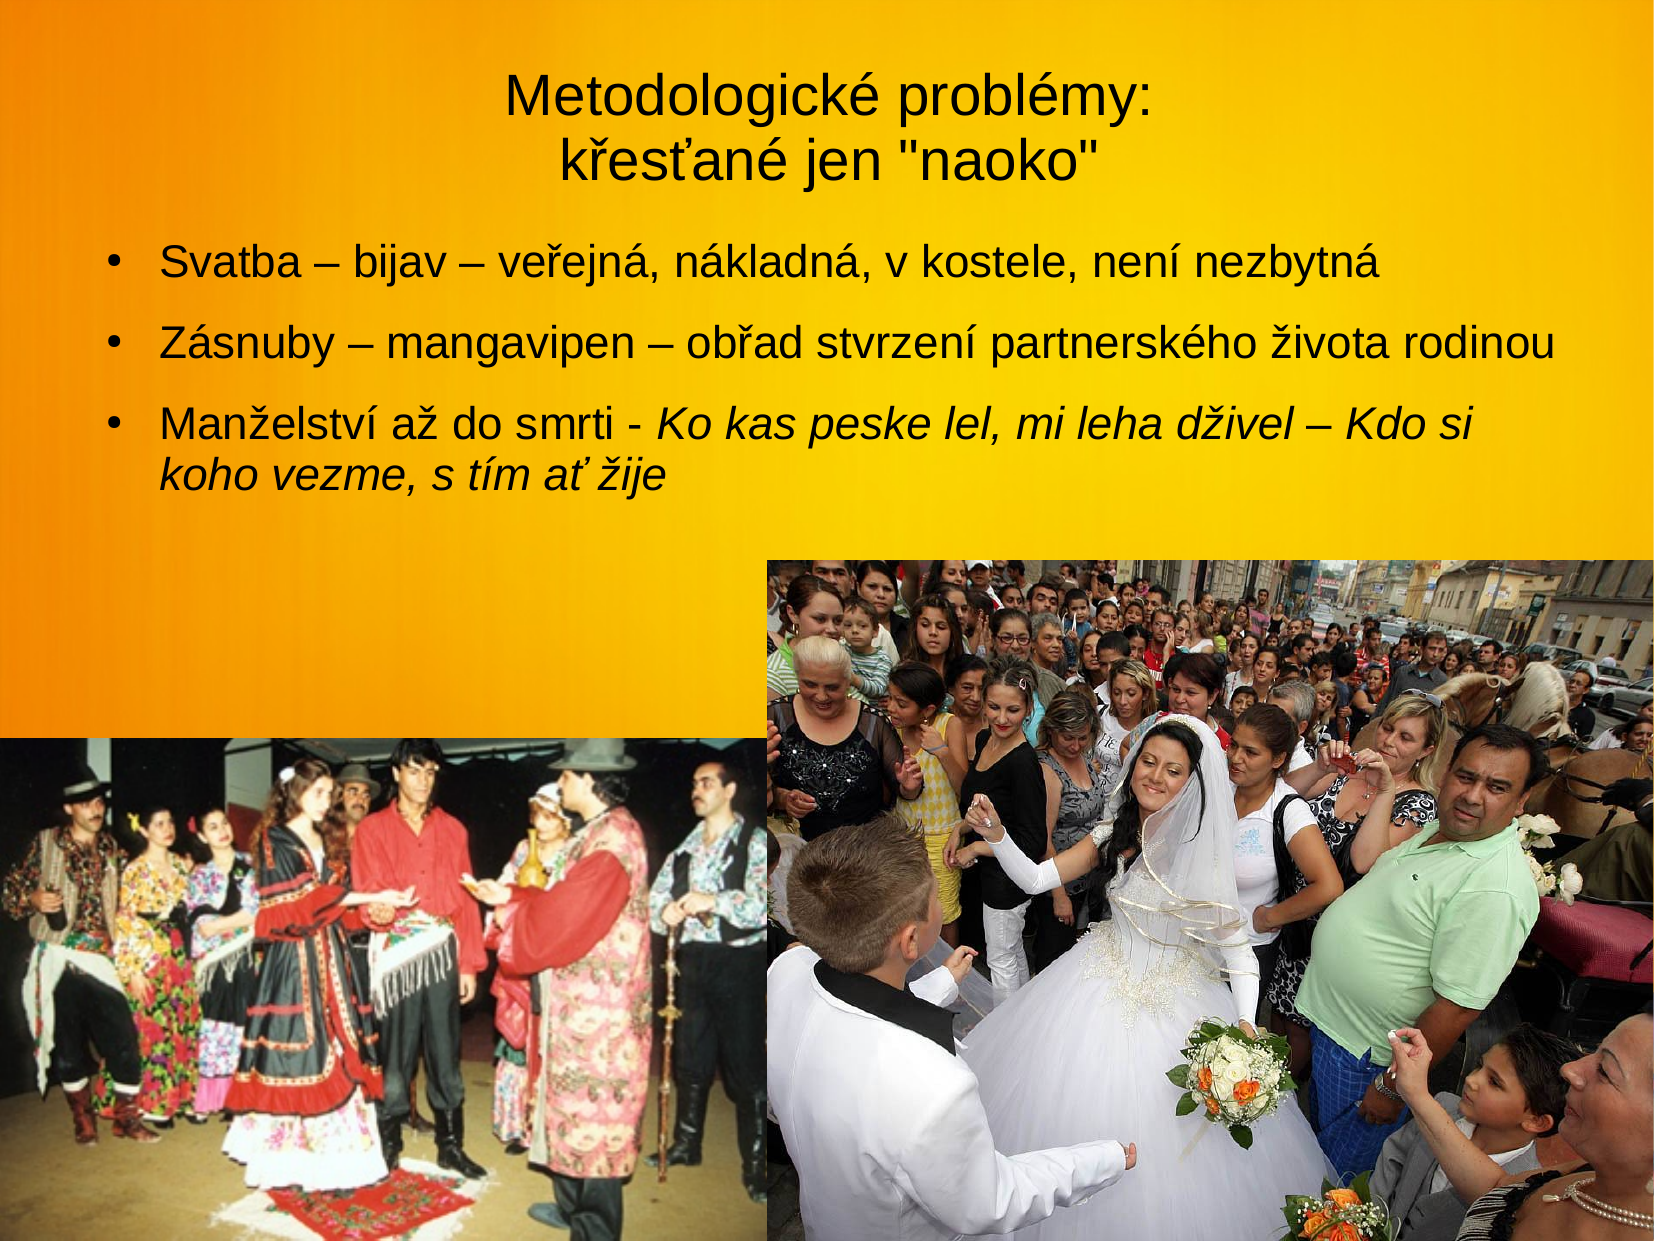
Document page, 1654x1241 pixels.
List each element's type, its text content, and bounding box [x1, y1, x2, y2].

list Svatba – bijav – veřejná, nákladná, v kostele, není nezbytná Zásnuby – mangavipen – obřad stvrzení partnerského života rodinou Manželství až do smrti - Ko kas peske lel, mi leha dživel – Kdo si koho vezme, s tím ať žije [88, 236, 1577, 738]
title Metodologické problémy: křesťané jen "naoko" [88, 49, 1571, 207]
picture [0, 0, 1654, 1241]
